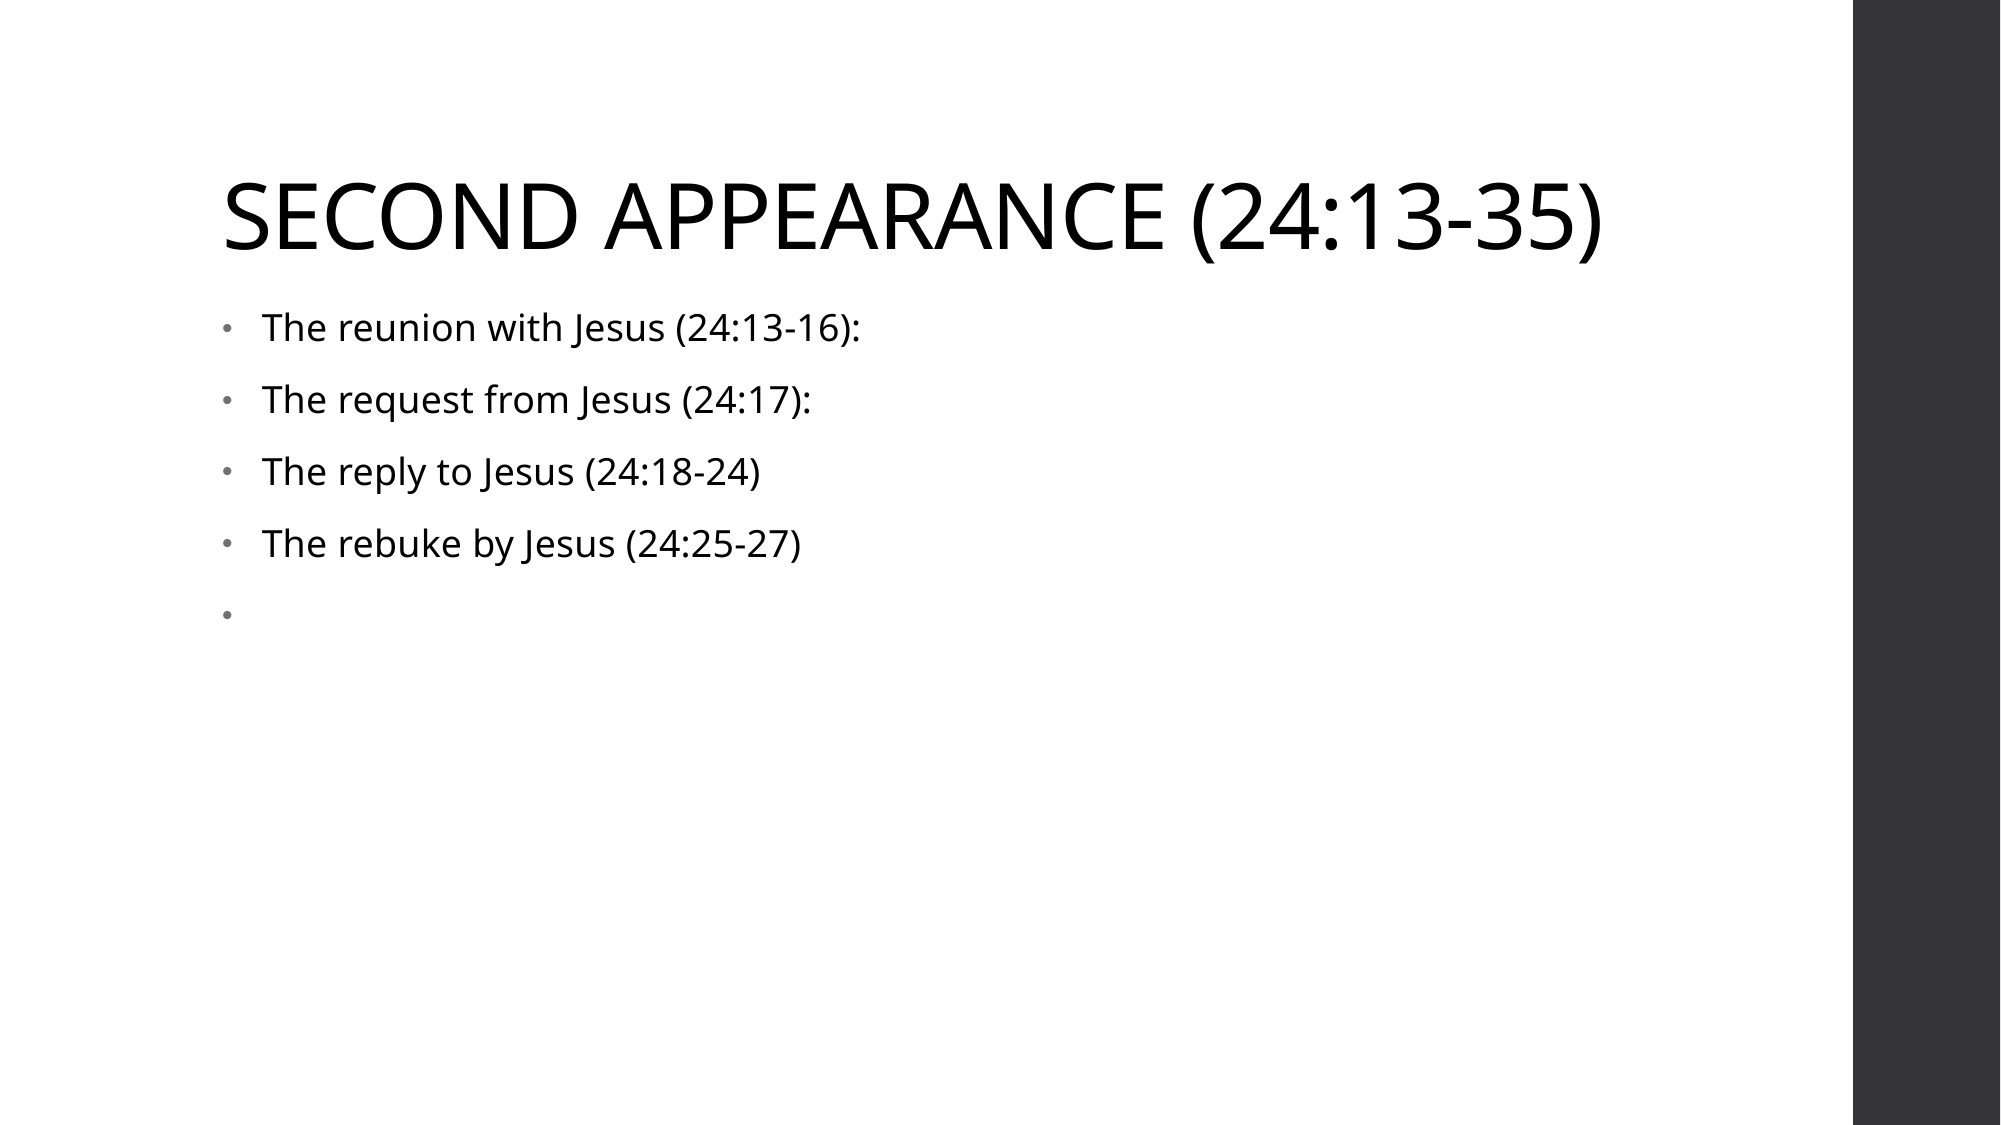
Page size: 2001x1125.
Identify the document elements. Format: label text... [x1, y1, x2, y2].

title SECOND APPEARANCE (24:13-35) [206, 60, 1797, 278]
list The reunion with Jesus (24:13-16): The request from Jesus (24:17): The reply to Jesus (24:18-24) The rebuke by Jesus (24:25-27) [206, 299, 1617, 1014]
